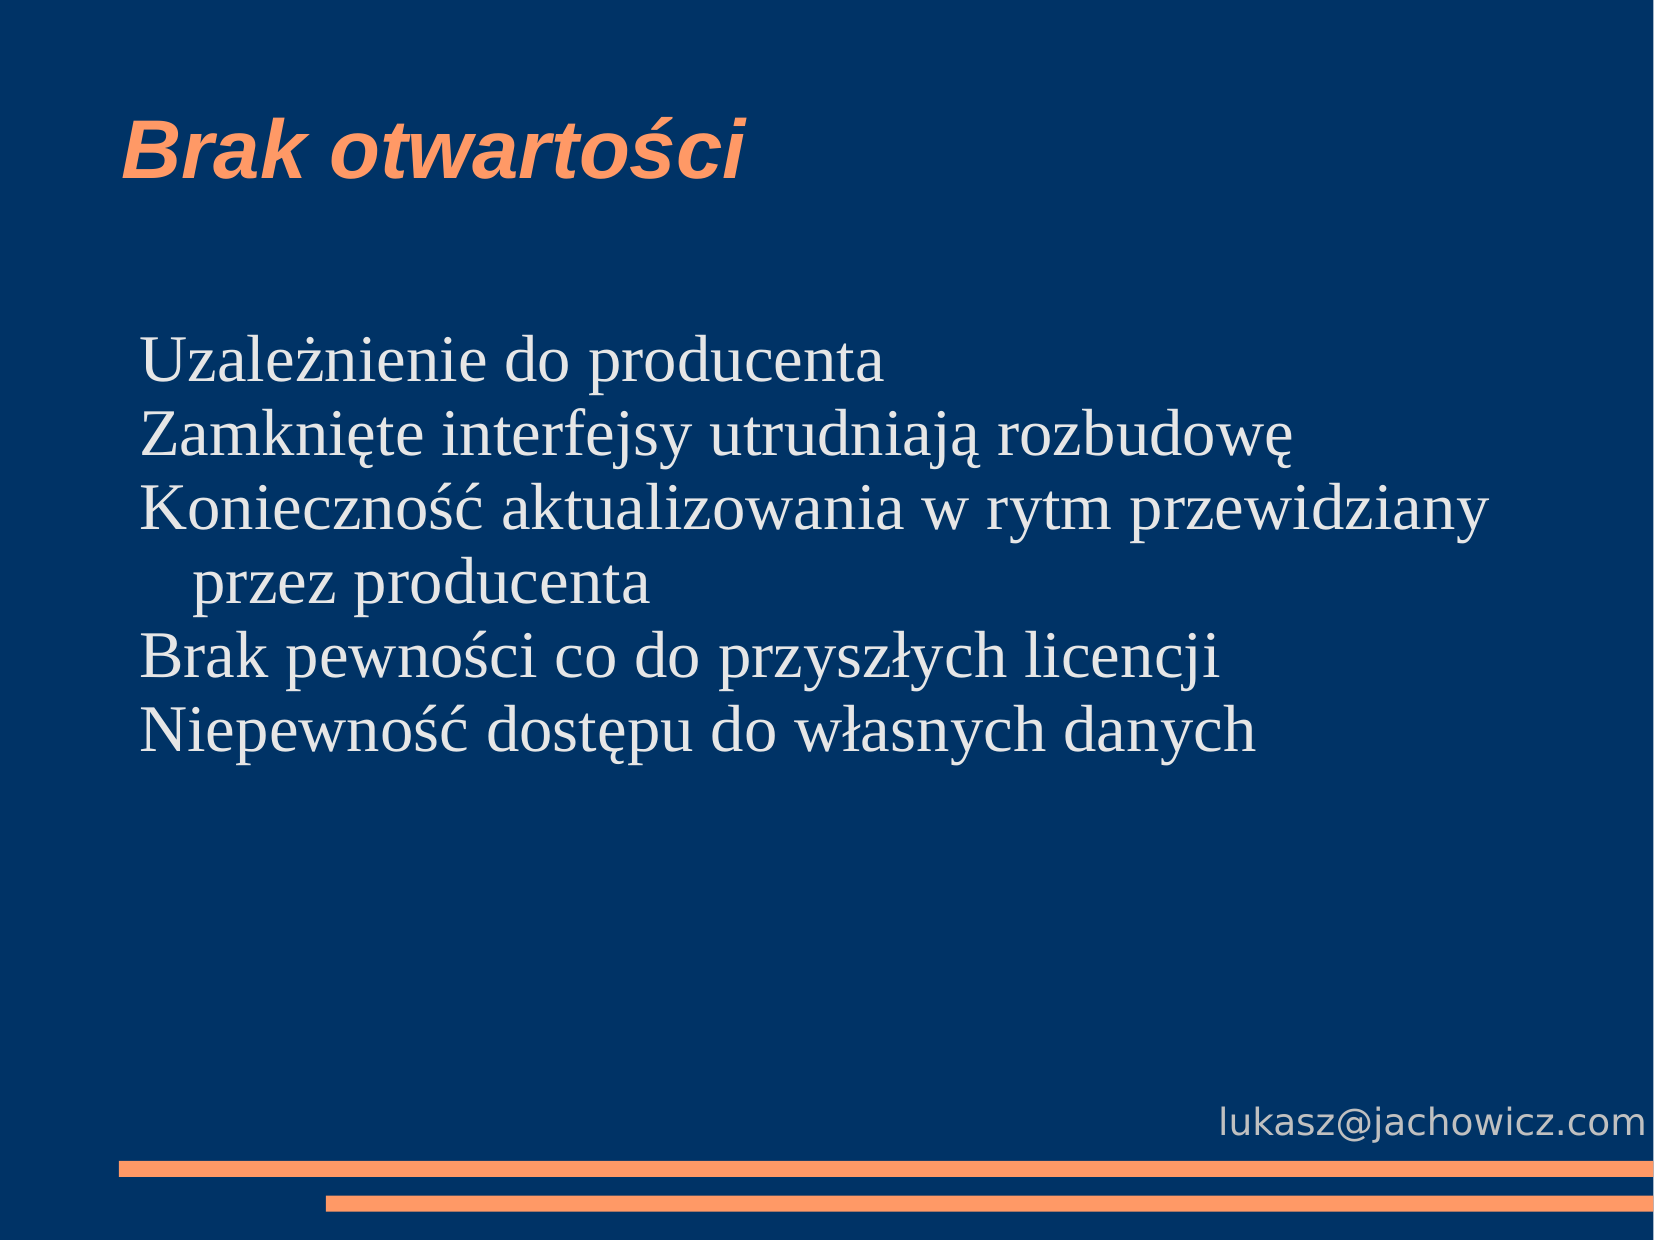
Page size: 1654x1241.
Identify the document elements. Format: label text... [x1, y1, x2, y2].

text_box lukasz@jachowicz.com [1203, 1093, 1654, 1152]
list Uzależnienie do producenta Zamknięte interfejsy utrudniają rozbudowę Konieczność aktualizowania w rytm przewidziany przez producenta Brak pewności co do przyszłych licencji Niepewność dostępu do własnych danych [121, 322, 1561, 1118]
title Brak otwartości [121, 46, 1534, 254]
